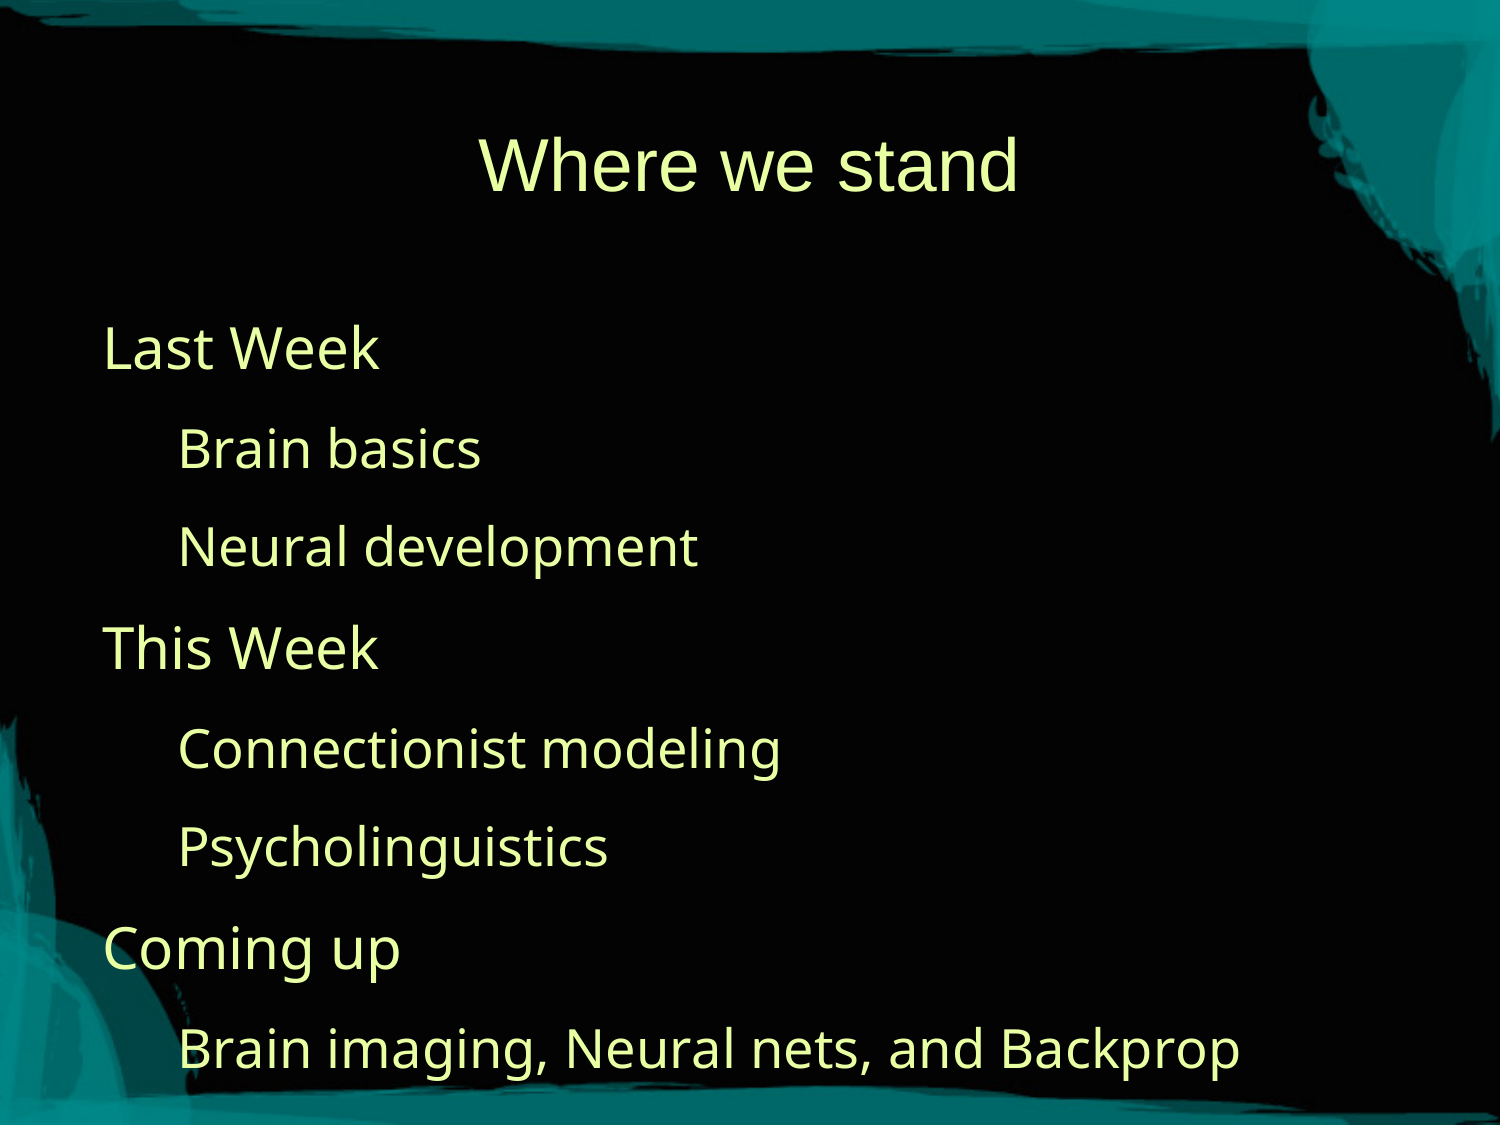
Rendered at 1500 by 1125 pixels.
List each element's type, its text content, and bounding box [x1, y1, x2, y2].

picture [0, 0, 1500, 1125]
title Where we stand [87, 69, 1413, 263]
list Last Week Brain basics Neural development This Week Connectionist modeling Psycholinguistics Coming up Brain imaging, Neural nets, and Backprop [87, 299, 1413, 1116]
